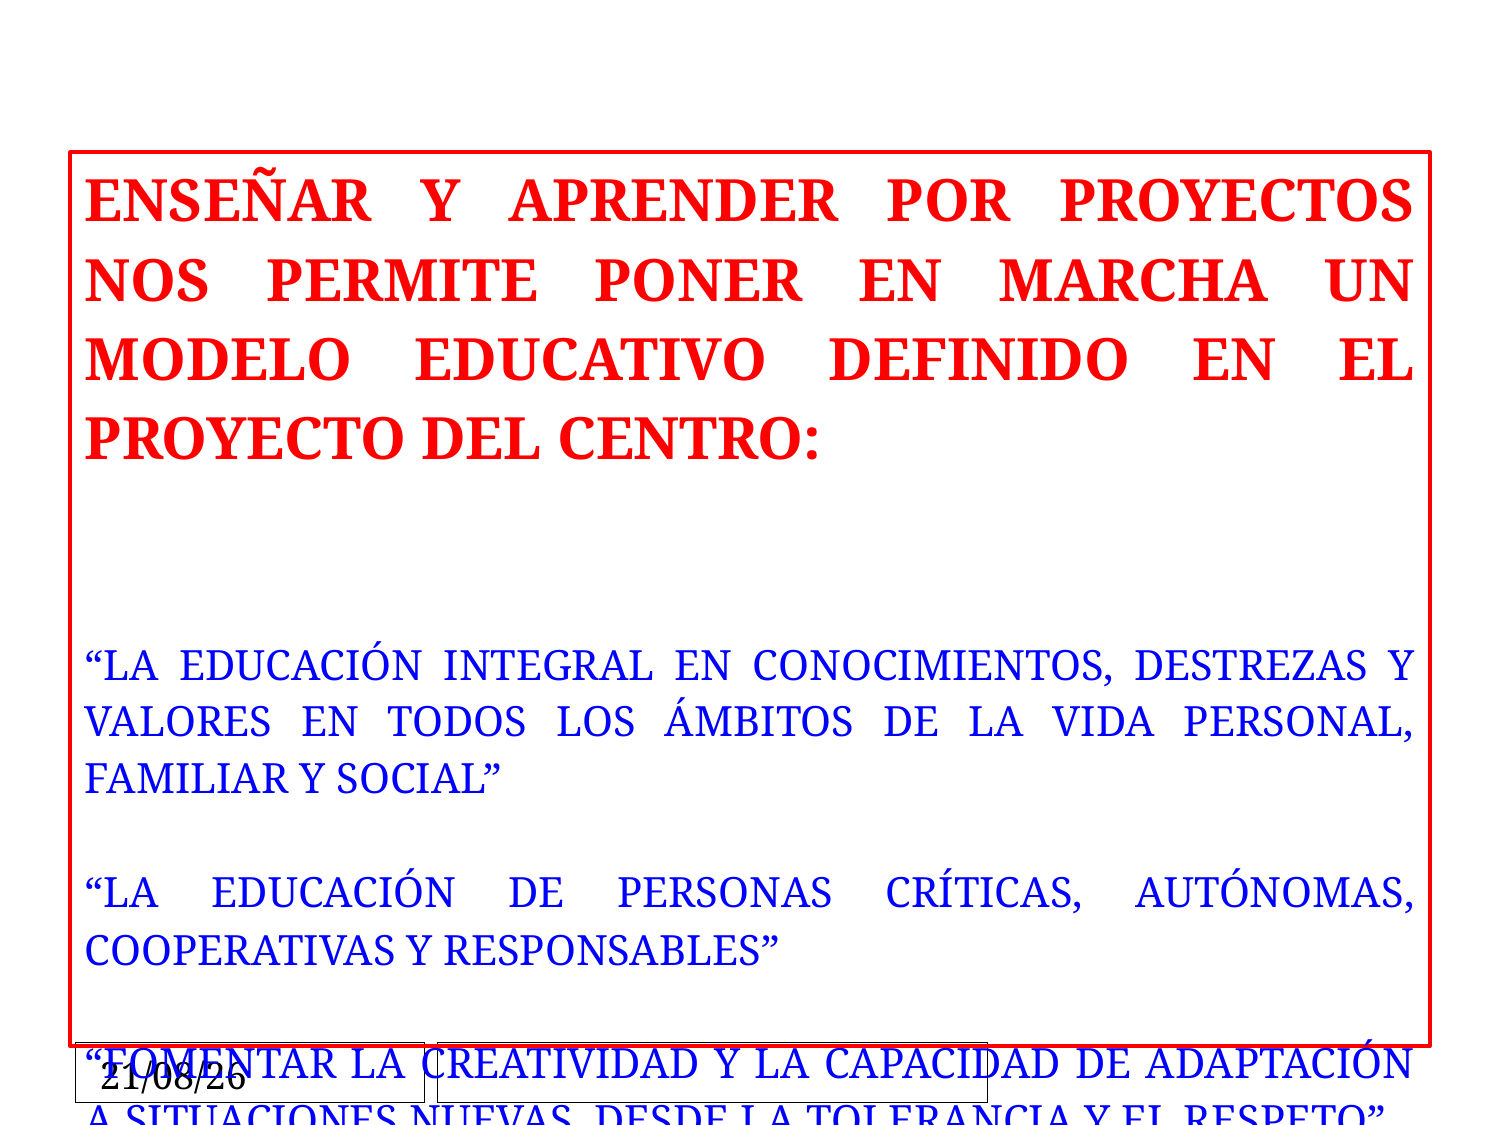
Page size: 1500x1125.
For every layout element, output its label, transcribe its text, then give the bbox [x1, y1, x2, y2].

text_box ENSEÑAR Y APRENDER POR PROYECTOS NOS PERMITE PONER EN MARCHA UN MODELO EDUCATIVO DEFINIDO EN EL PROYECTO DEL CENTRO: “LA EDUCACIÓN INTEGRAL EN CONOCIMIENTOS, DESTREZAS Y VALORES EN TODOS LOS ÁMBITOS DE LA VIDA PERSONAL, FAMILIAR Y SOCIAL” “LA EDUCACIÓN DE PERSONAS CRÍTICAS, AUTÓNOMAS, COOPERATIVAS Y RESPONSABLES” “FOMENTAR LA CREATIVIDAD Y LA CAPACIDAD DE ADAPTACIÓN A SITUACIONES NUEVAS, DESDE LA TOLERANCIA Y EL RESPETO” [70, 152, 1430, 1046]
